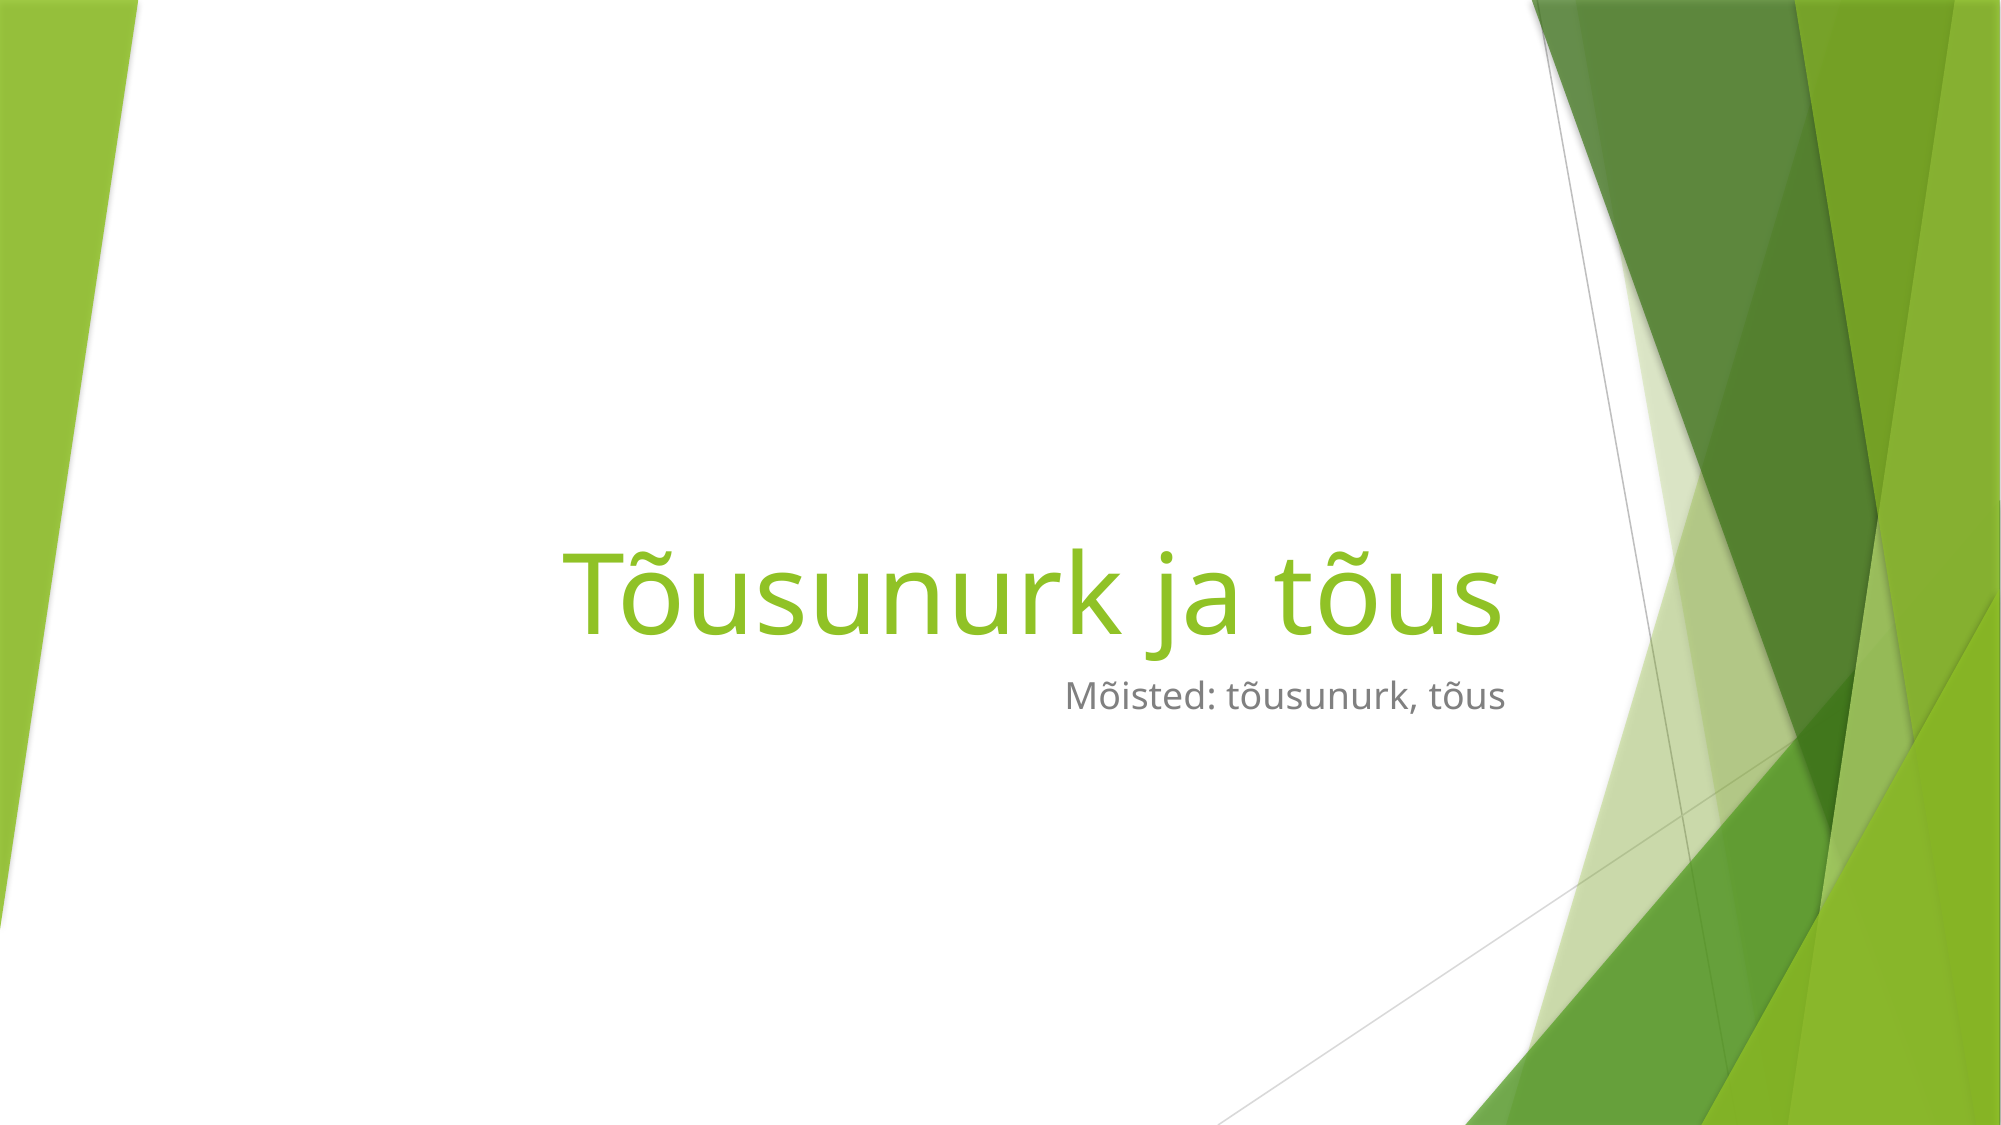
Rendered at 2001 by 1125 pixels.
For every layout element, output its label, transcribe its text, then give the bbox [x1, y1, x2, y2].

subtitle Mõisted: tõusunurk, tõus [247, 664, 1522, 845]
title Tõusunurk ja tõus [247, 394, 1522, 664]
